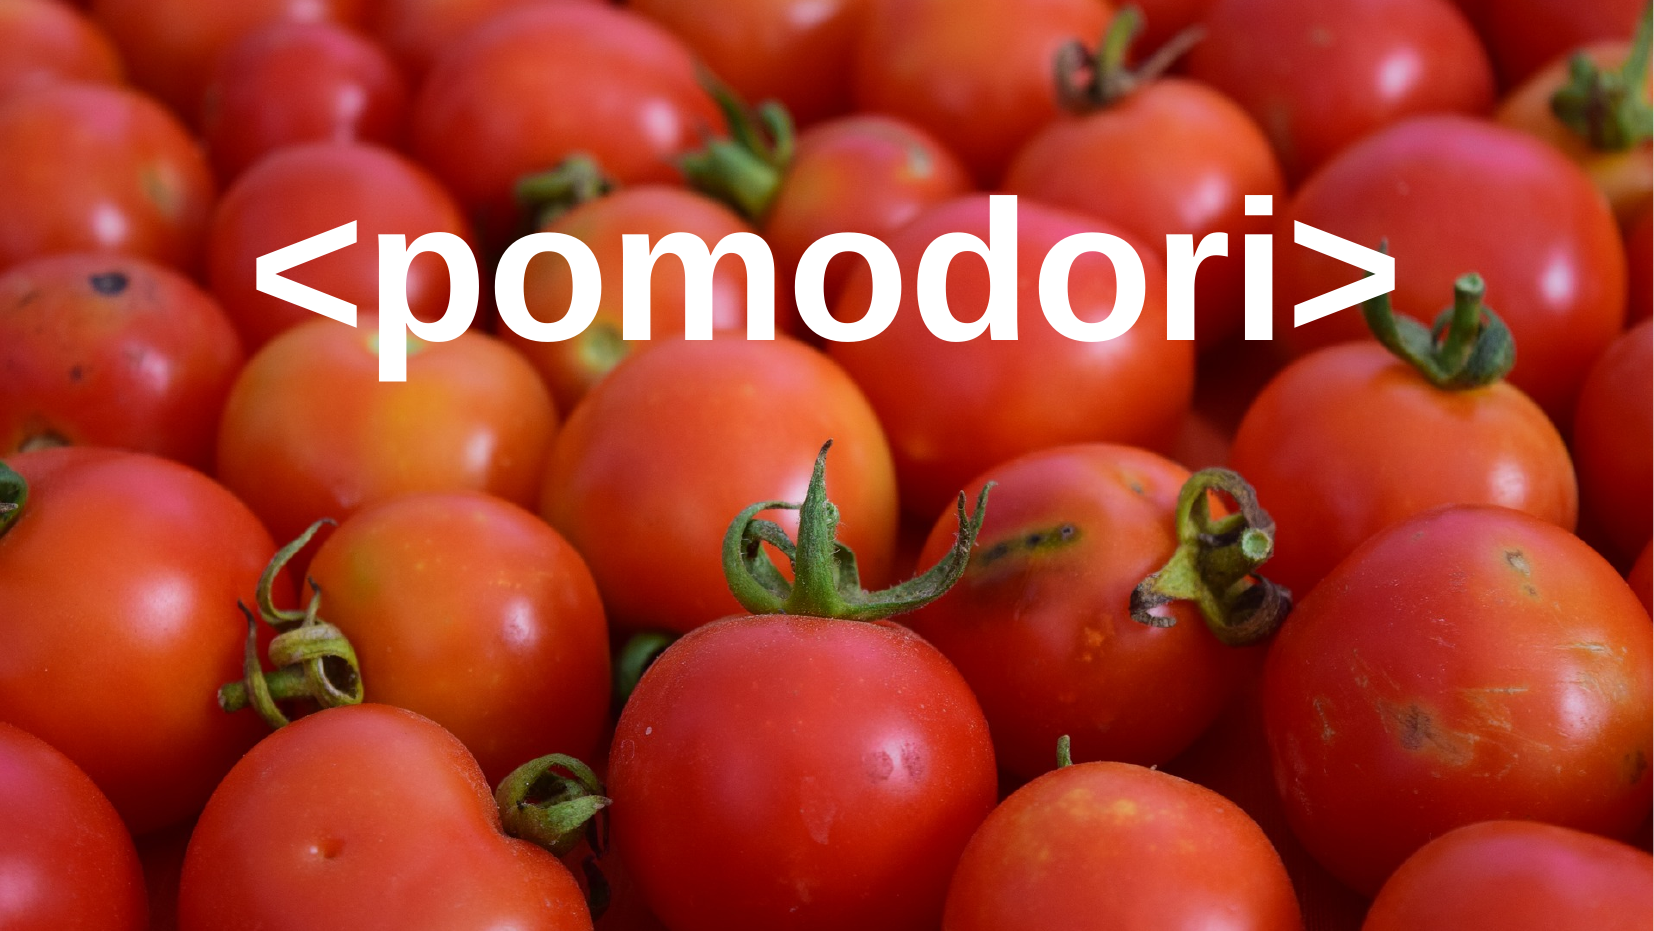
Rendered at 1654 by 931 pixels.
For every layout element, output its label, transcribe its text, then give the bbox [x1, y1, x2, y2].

picture [0, 0, 1654, 931]
title <pomodori> [82, 159, 1571, 383]
